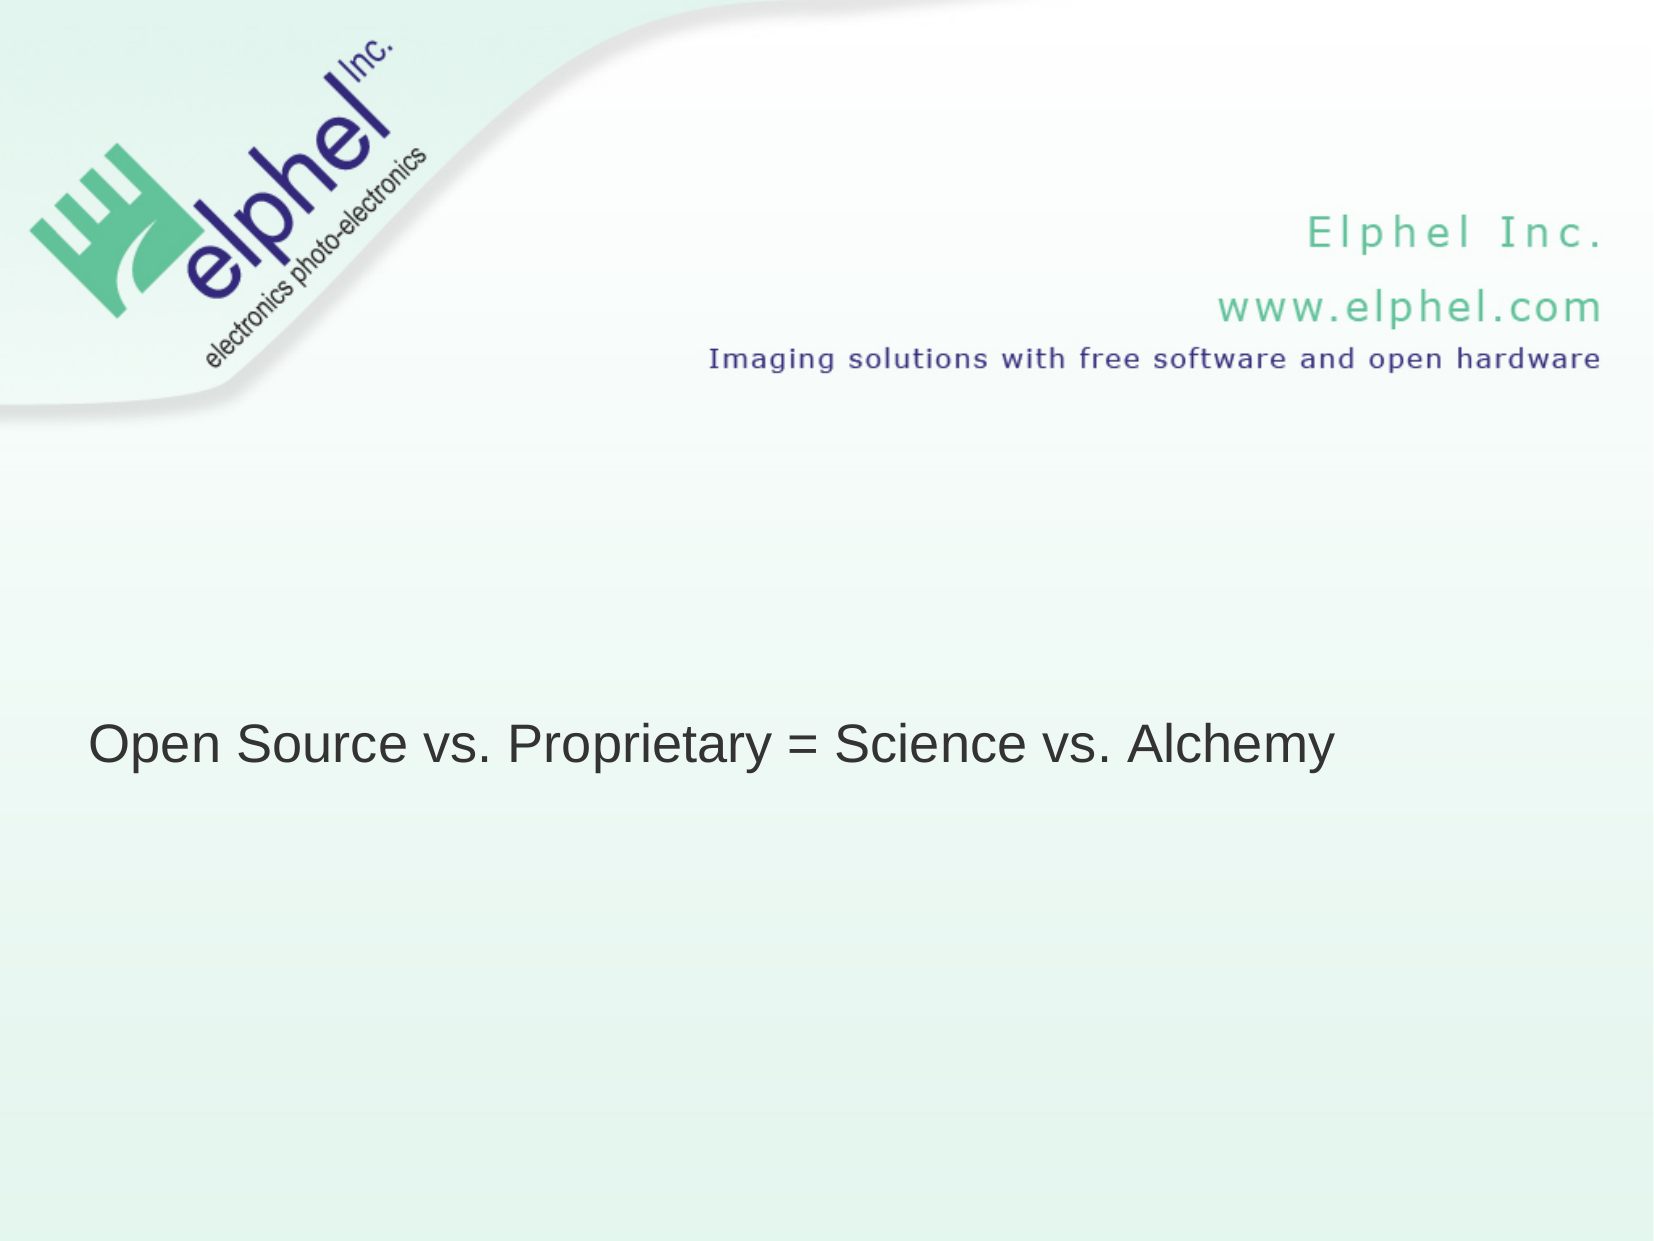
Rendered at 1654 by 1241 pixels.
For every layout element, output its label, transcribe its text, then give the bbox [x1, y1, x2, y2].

picture [0, 0, 1654, 1241]
list Open Source vs. Proprietary = Science vs. Alchemy [88, 708, 1571, 857]
